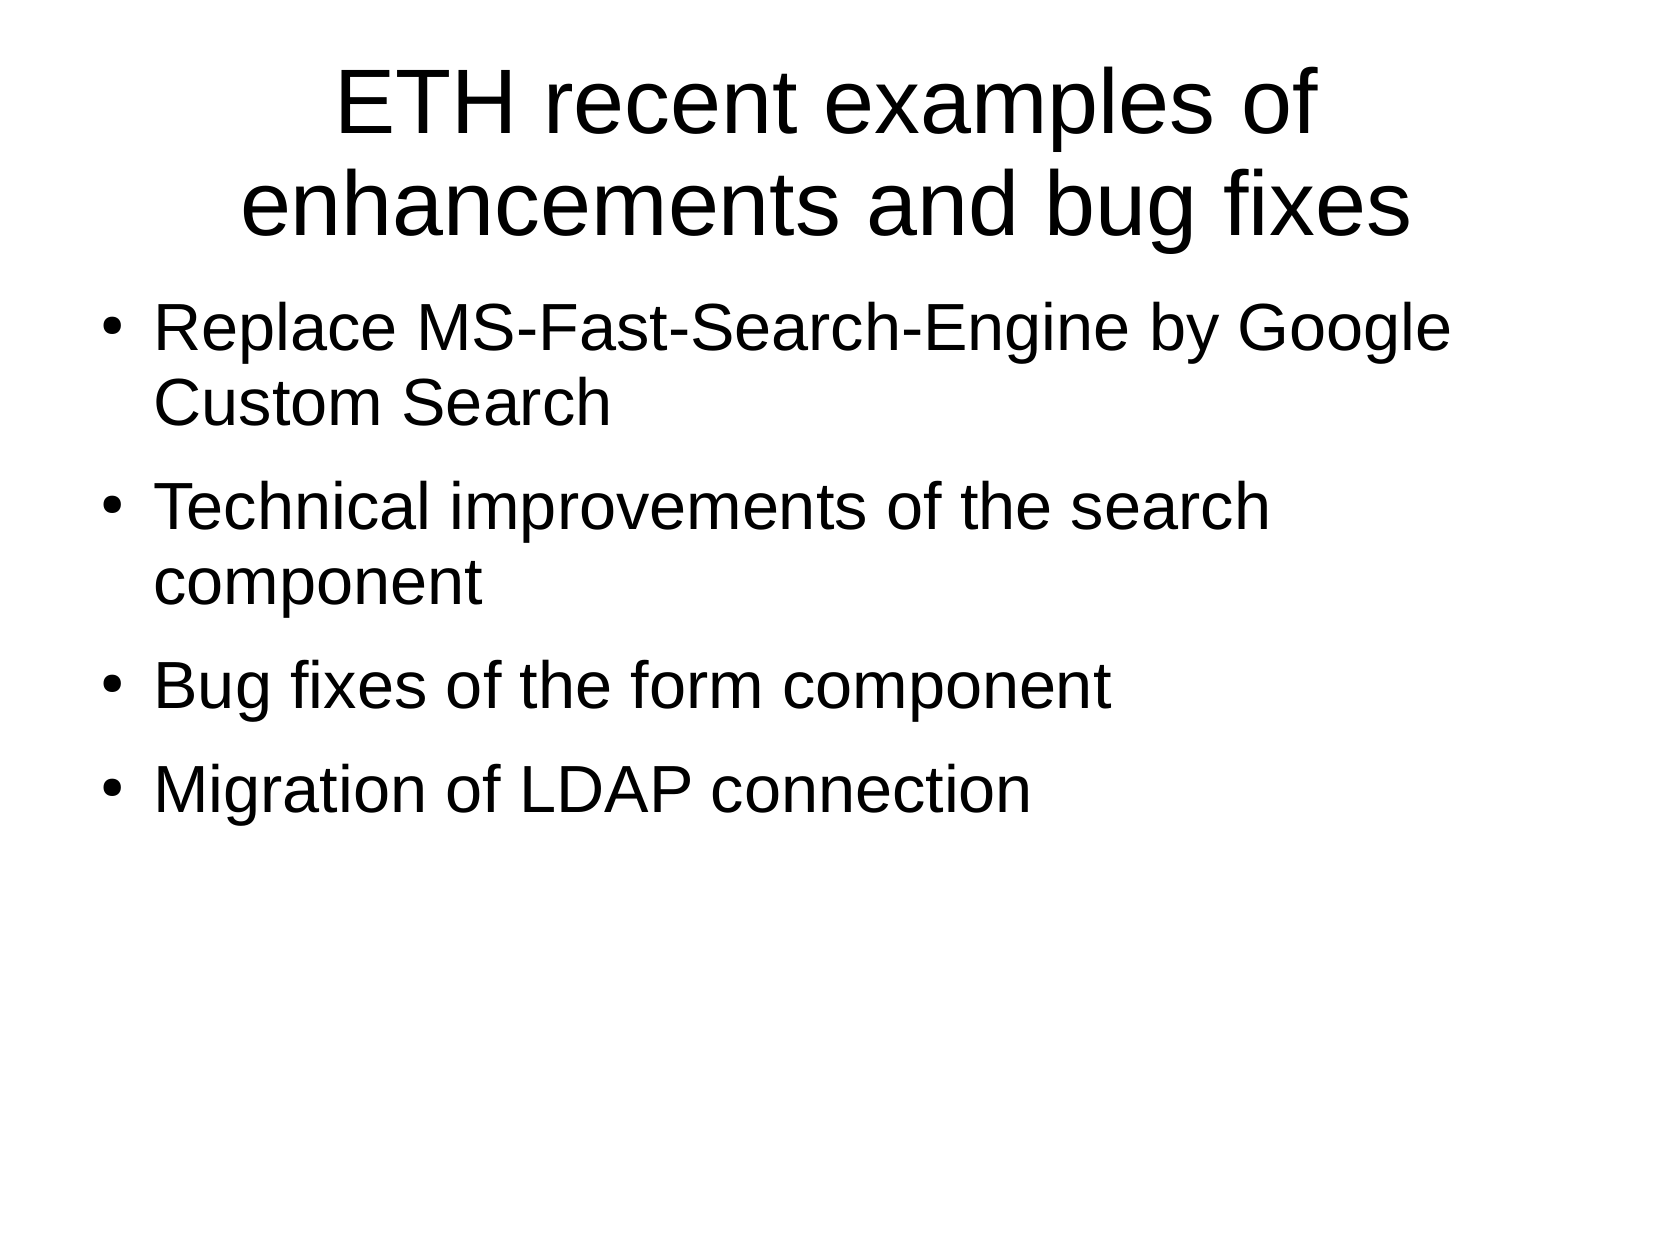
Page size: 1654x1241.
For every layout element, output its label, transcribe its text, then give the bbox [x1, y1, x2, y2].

title ETH recent examples of enhancements and bug fixes [82, 49, 1571, 257]
list Replace MS-Fast-Search-Engine by Google Custom Search Technical improvements of the search component Bug fixes of the form component Migration of LDAP connection [82, 290, 1571, 1109]
